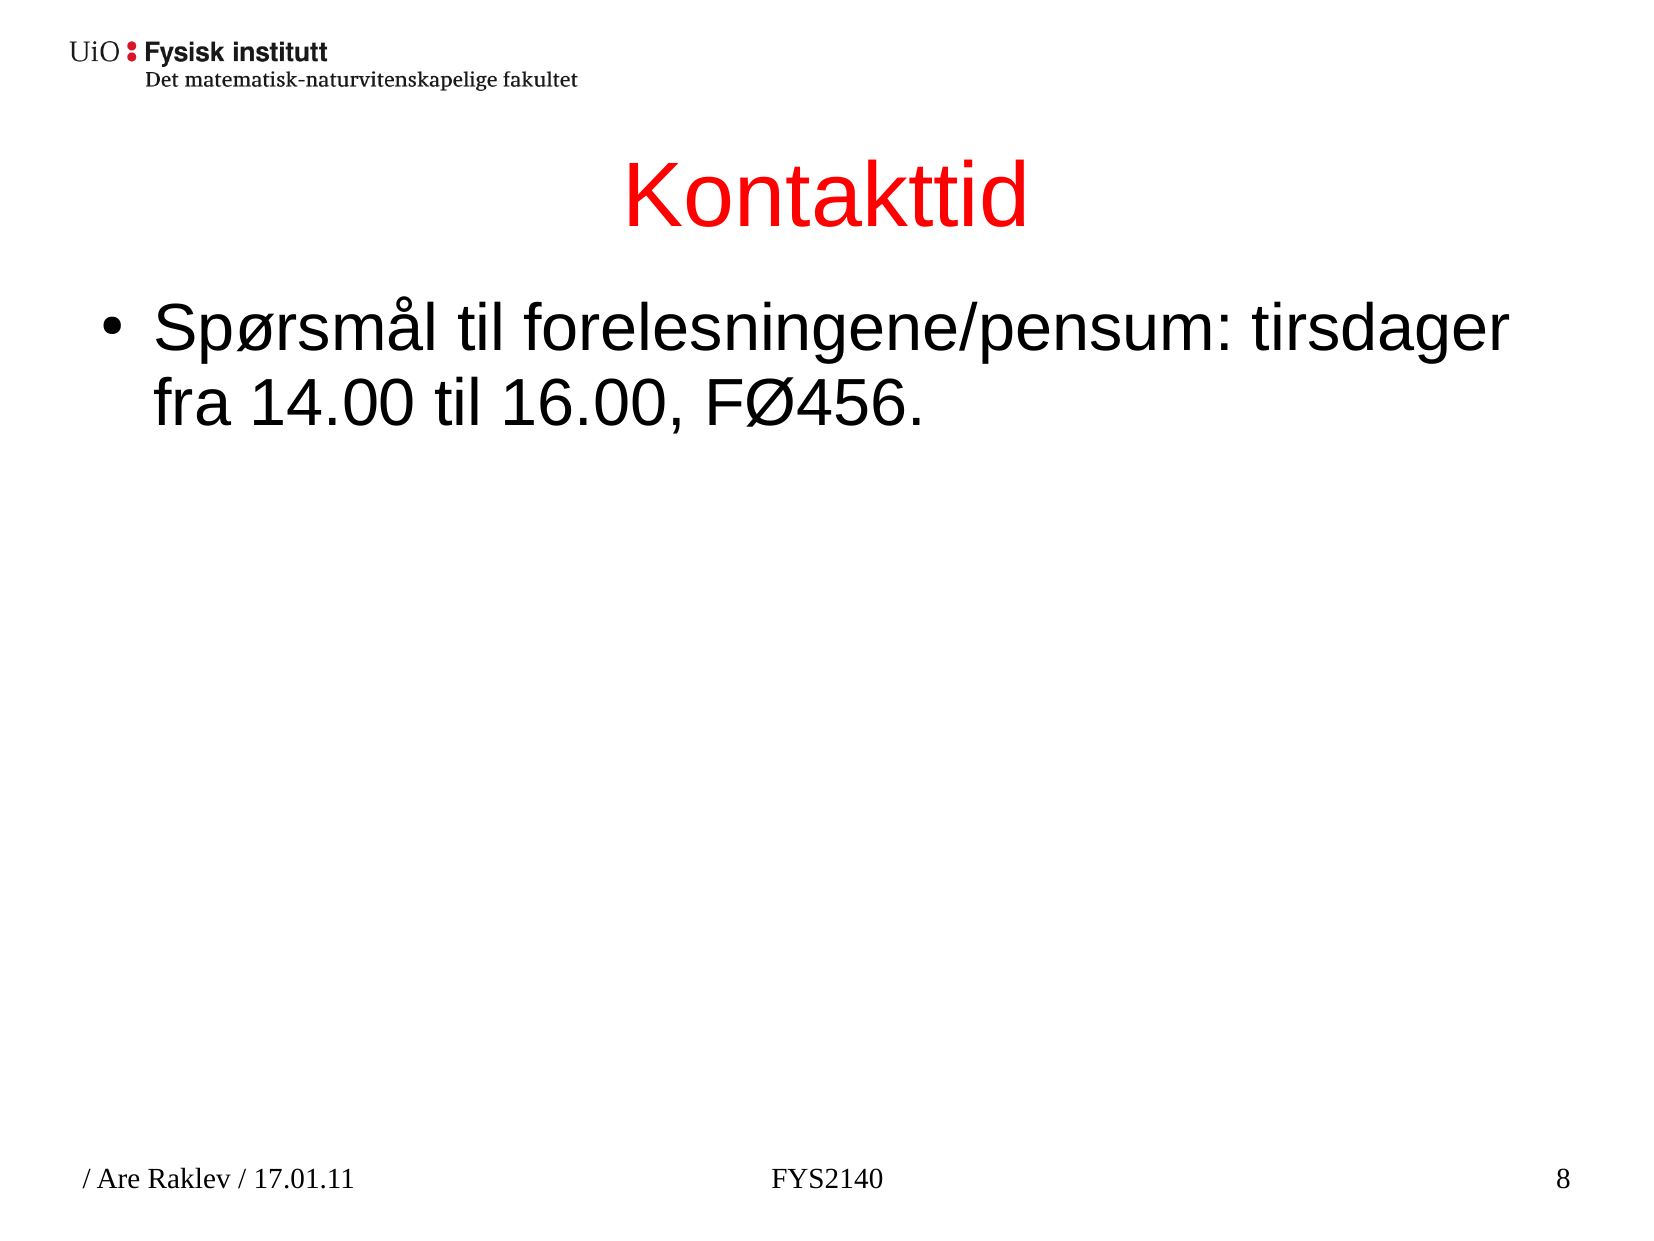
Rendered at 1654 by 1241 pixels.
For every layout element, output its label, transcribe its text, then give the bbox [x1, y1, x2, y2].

list Spørsmål til forelesningene/pensum: tirsdager fra 14.00 til 16.00, FØ456. [82, 290, 1571, 1094]
picture [68, 37, 581, 93]
title Kontakttid [82, 90, 1571, 290]
